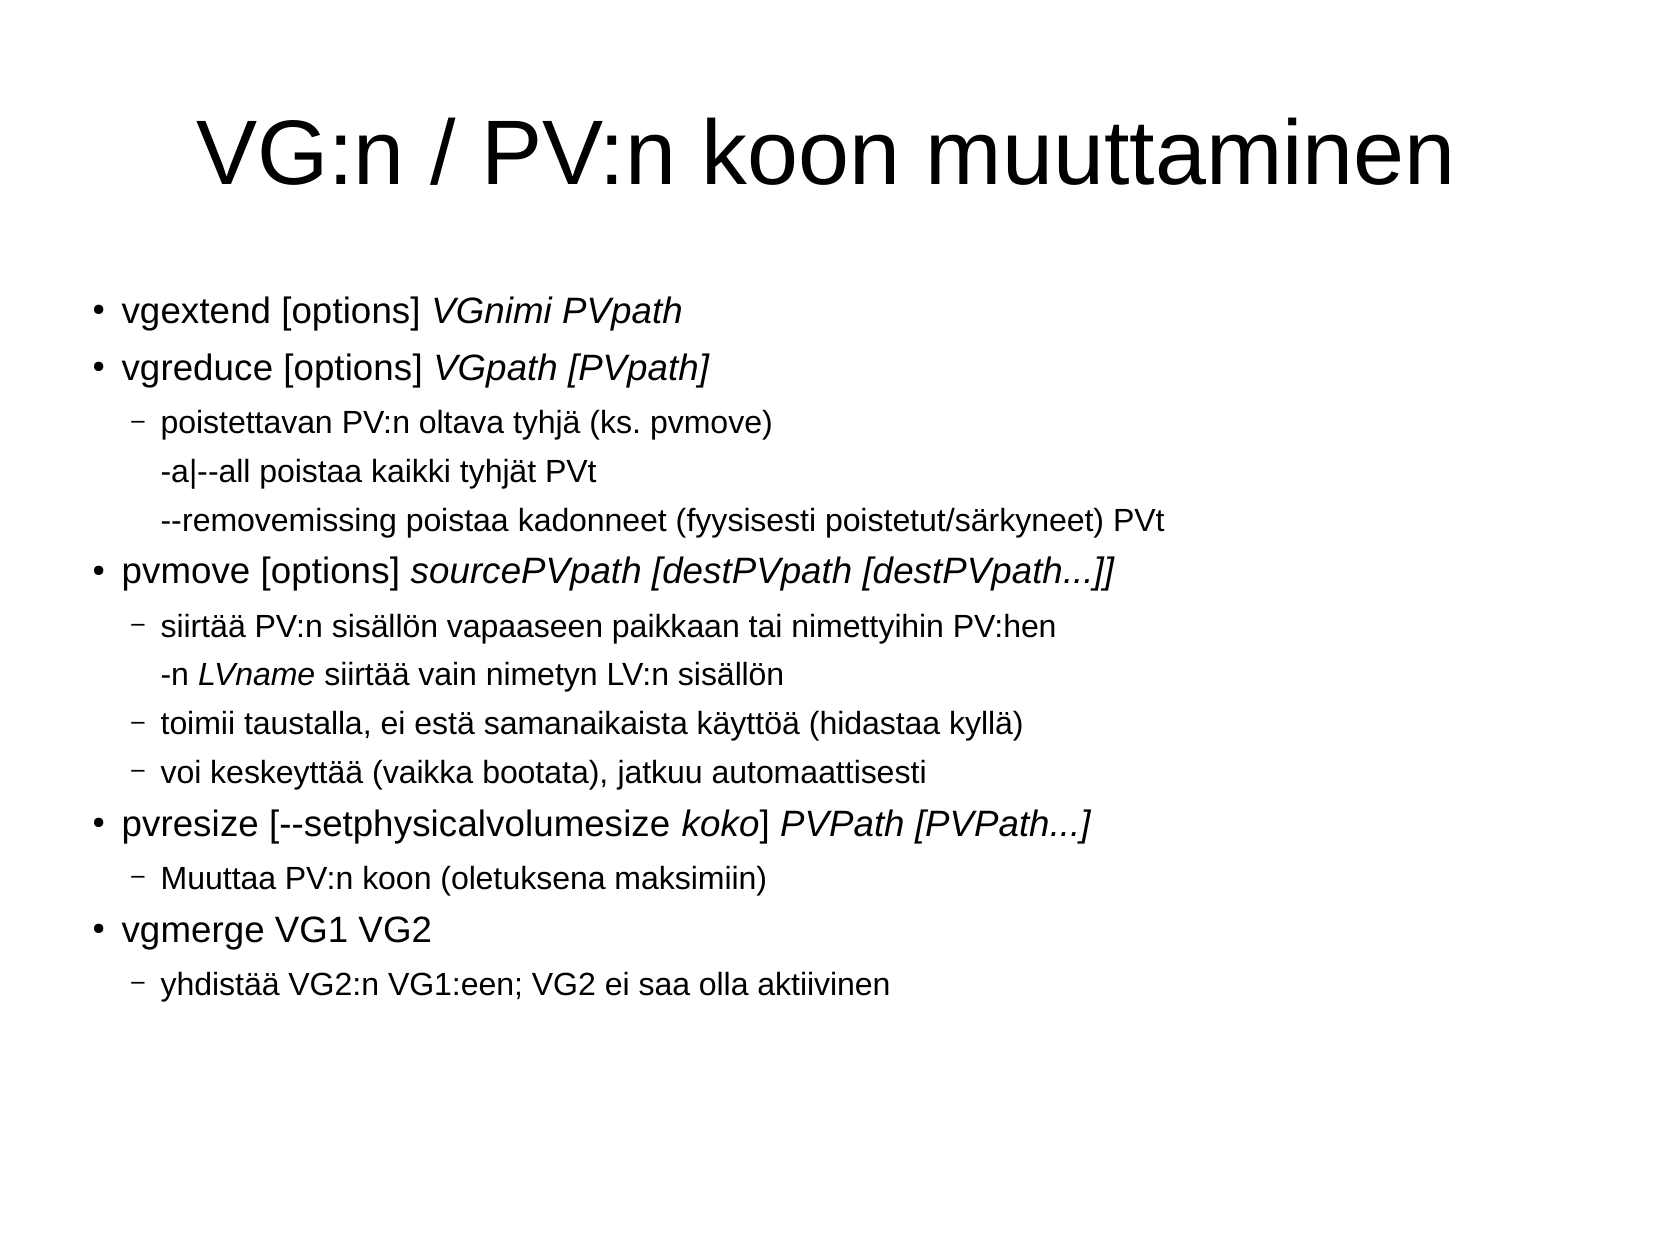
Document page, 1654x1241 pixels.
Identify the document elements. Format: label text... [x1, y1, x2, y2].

list vgextend [options] VGnimi PVpath vgreduce [options] VGpath [PVpath] poistettavan PV:n oltava tyhjä (ks. pvmove) -a|--all poistaa kaikki tyhjät PVt --removemissing poistaa kadonneet (fyysisesti poistetut/särkyneet) PVt pvmove [options] sourcePVpath [destPVpath [destPVpath...]] siirtää PV:n sisällön vapaaseen paikkaan tai nimettyihin PV:hen -n LVname siirtää vain nimetyn LV:n sisällön toimii taustalla, ei estä samanaikaista käyttöä (hidastaa kyllä) voi keskeyttää (vaikka bootata), jatkuu automaattisesti pvresize [--setphysicalvolumesize koko] PVPath [PVPath...] Muuttaa PV:n koon (oletuksena maksimiin) vgmerge VG1 VG2 yhdistää VG2:n VG1:een; VG2 ei saa olla aktiivinen [82, 290, 1571, 1010]
title VG:n / PV:n koon muuttaminen [82, 49, 1571, 257]
